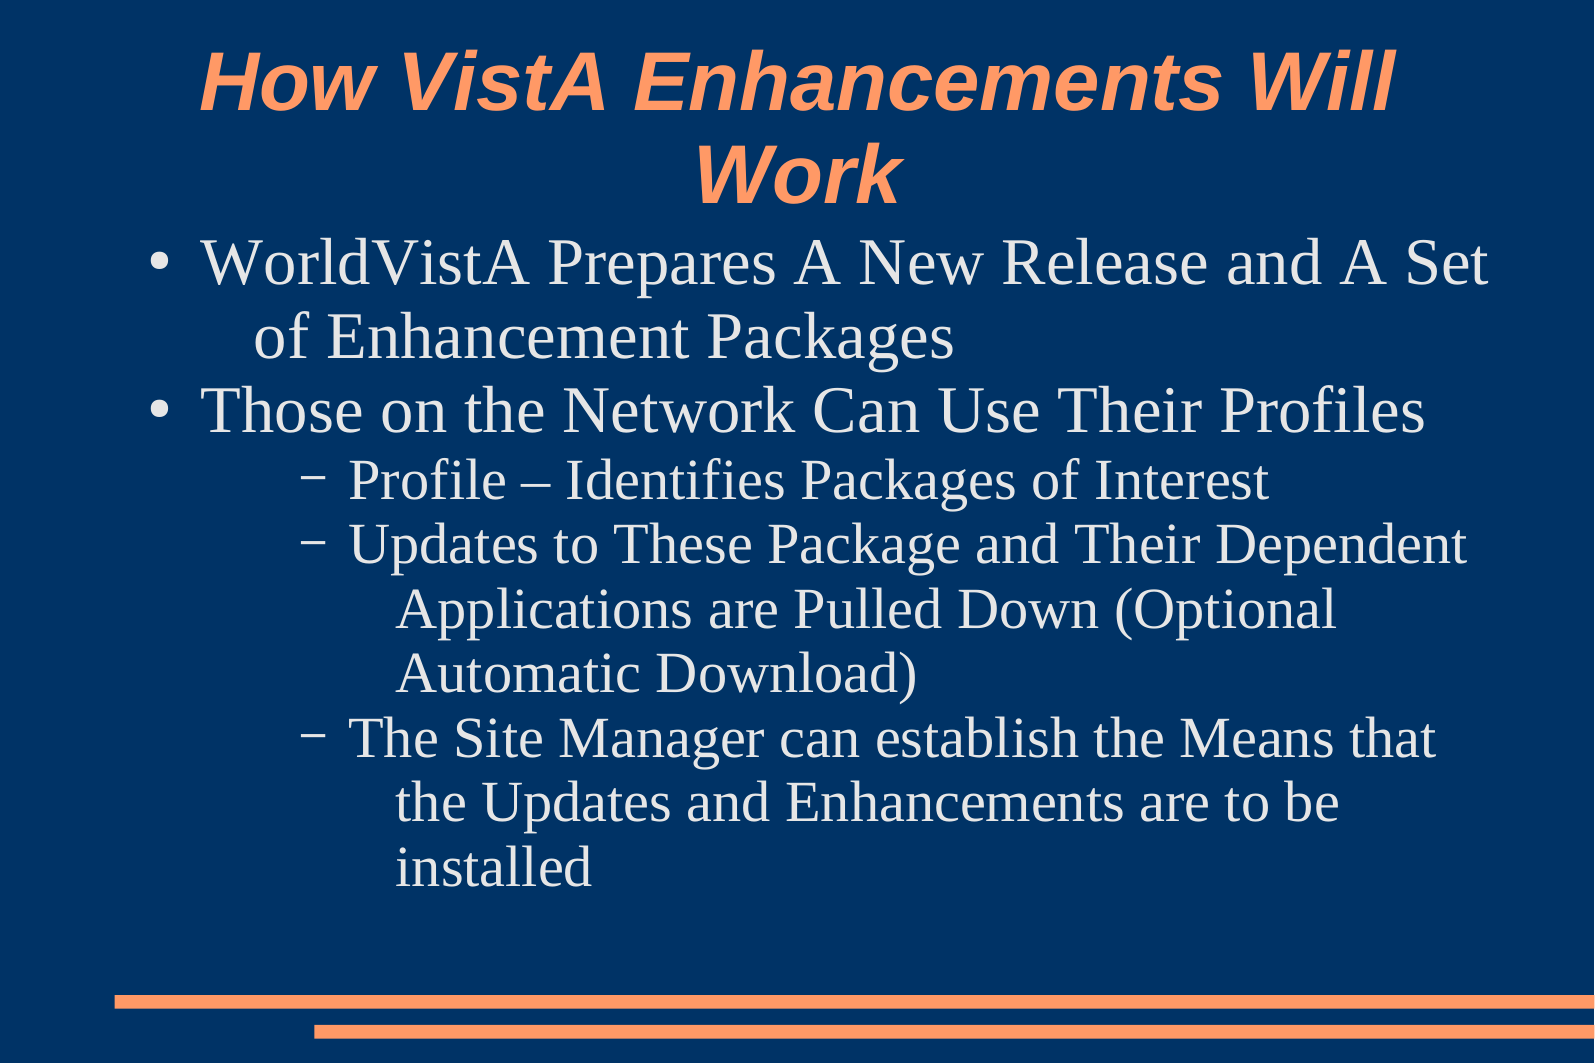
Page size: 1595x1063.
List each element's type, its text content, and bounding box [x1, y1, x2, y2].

list WorldVistA Prepares A New Release and A Set of Enhancement Packages Those on the Network Can Use Their Profiles Profile – Identifies Packages of Interest Updates to These Package and Their Dependent Applications are Pulled Down (Optional Automatic Download) The Site Manager can establish the Means that the Updates and Enhancements are to be installed [112, 225, 1501, 920]
title How VistA Enhancements Will Work [117, 39, 1479, 218]
